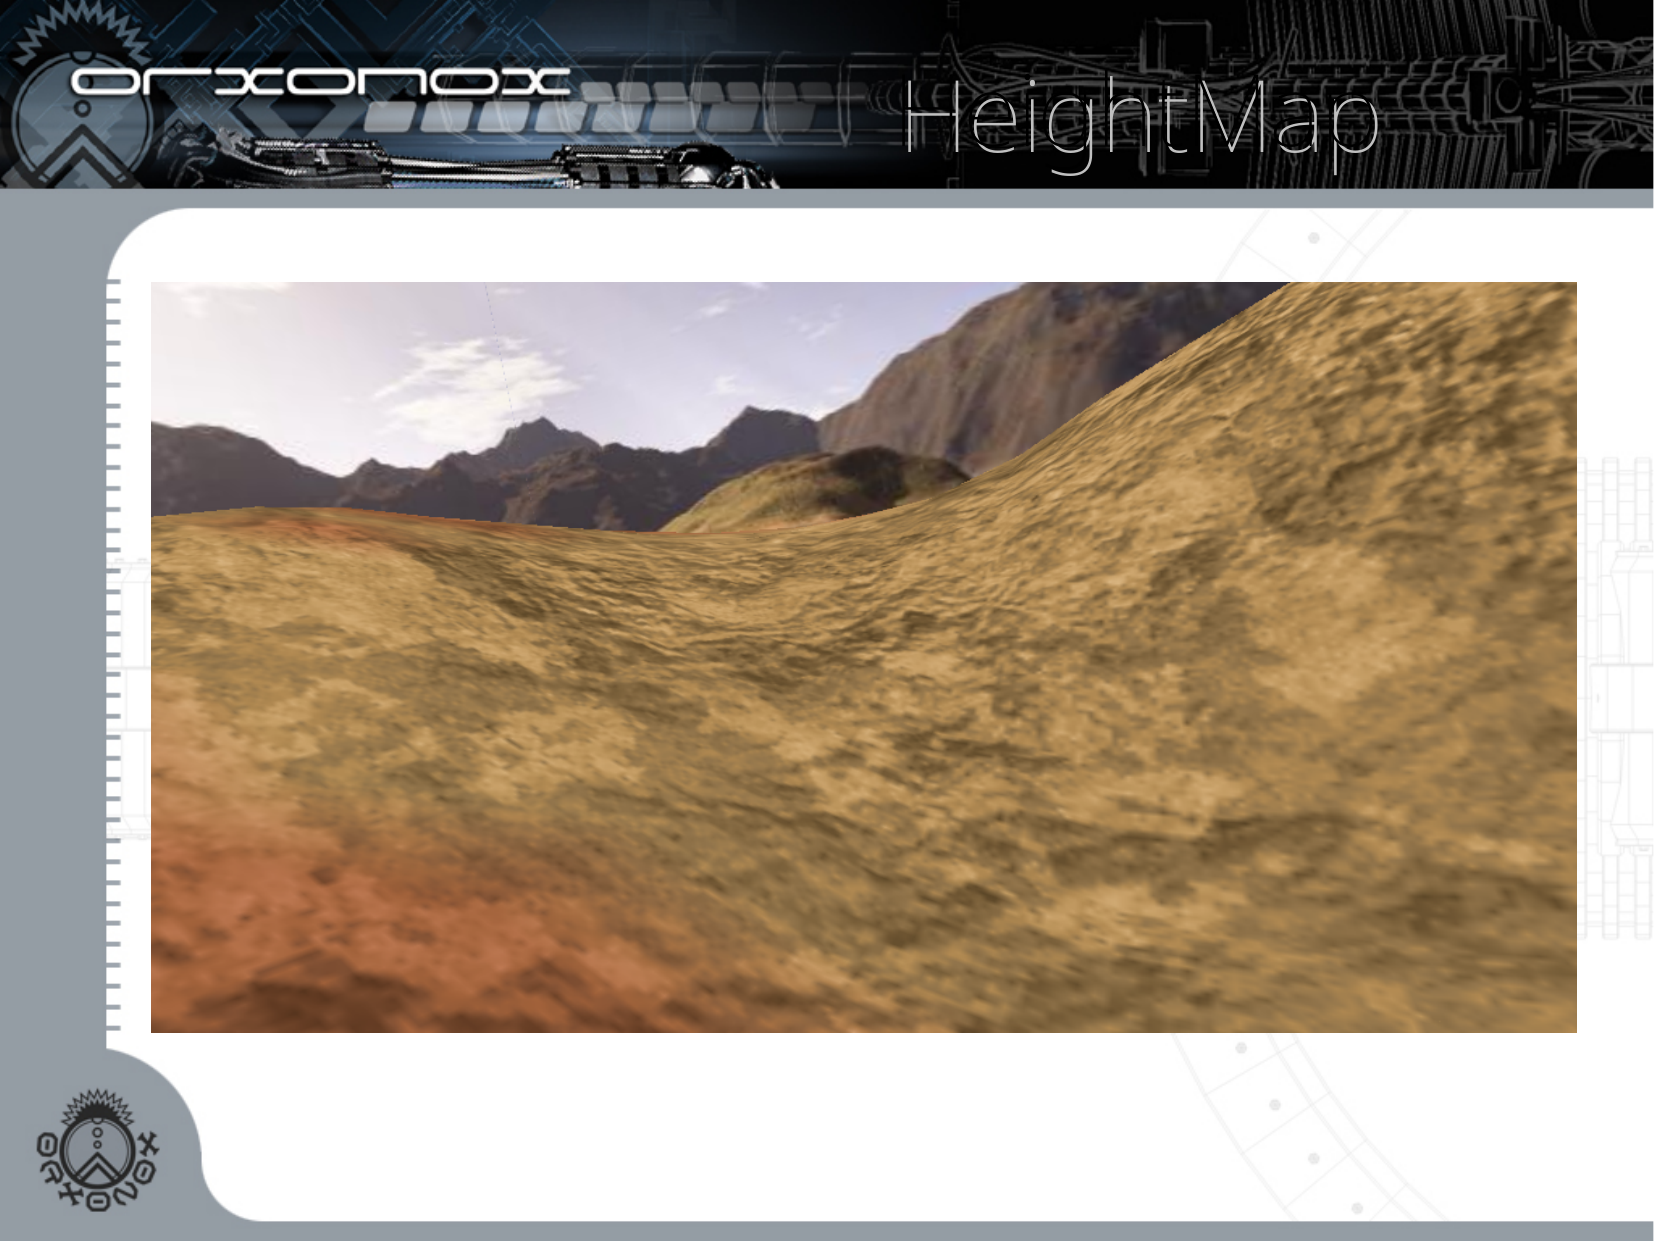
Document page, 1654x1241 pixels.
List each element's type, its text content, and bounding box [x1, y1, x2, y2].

picture [0, 0, 1654, 1241]
text_box HeightMap [842, 32, 1575, 156]
